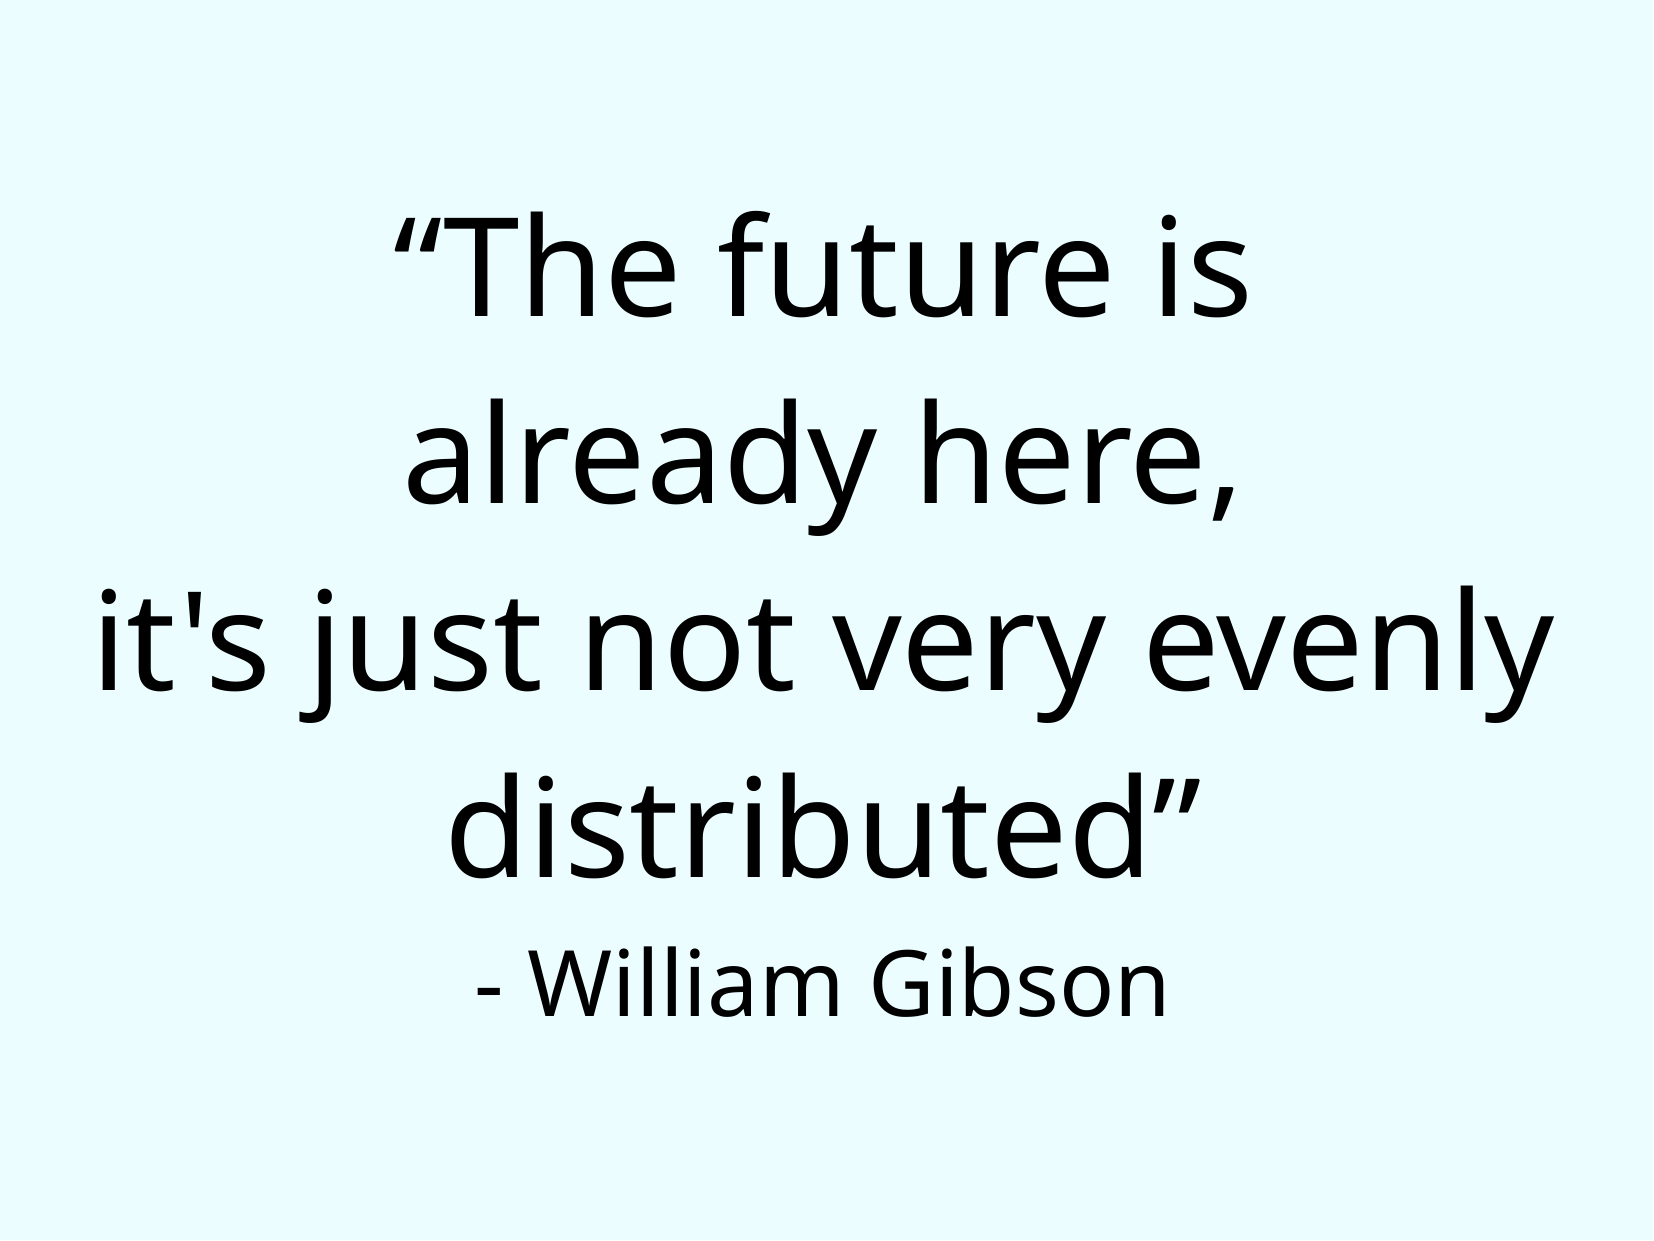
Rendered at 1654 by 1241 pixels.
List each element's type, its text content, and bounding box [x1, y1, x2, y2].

text_box “The future is already here, it's just not very evenly distributed” - William Gibson [79, 69, 1568, 1144]
